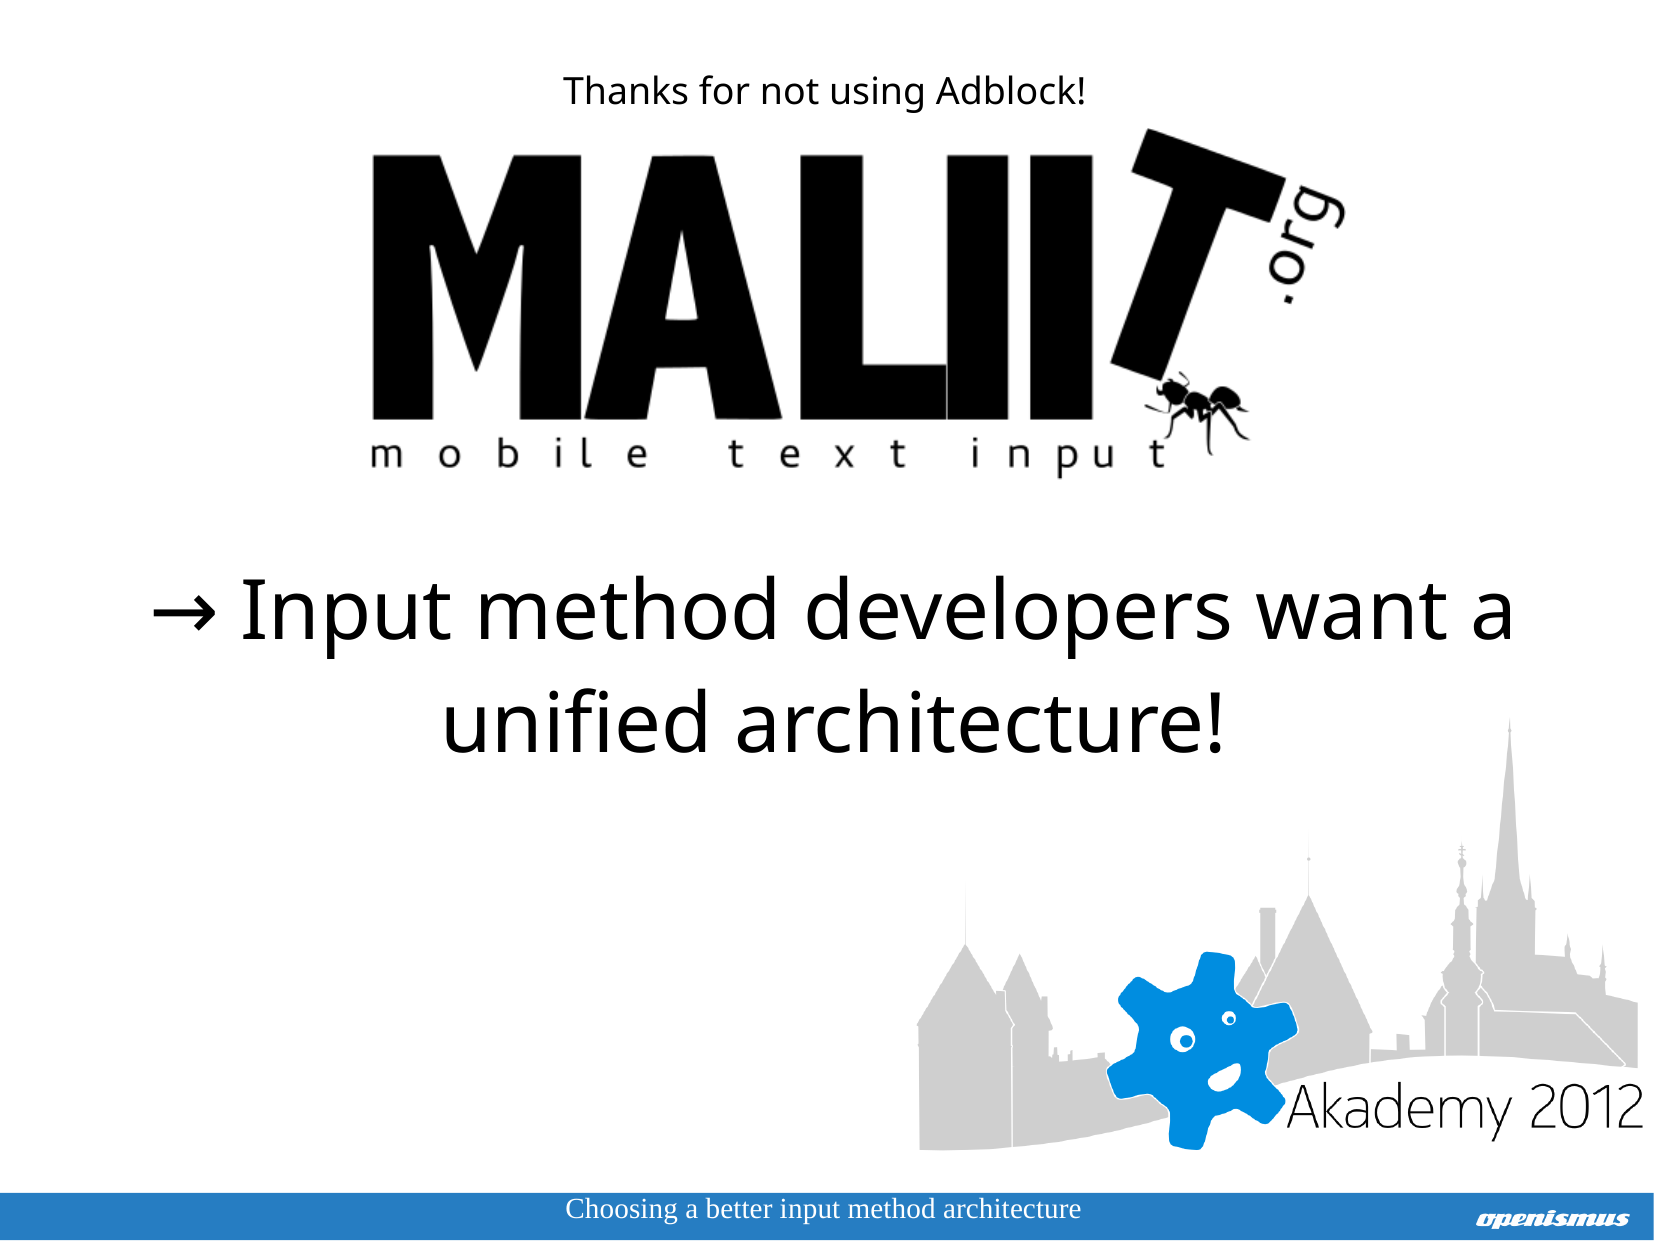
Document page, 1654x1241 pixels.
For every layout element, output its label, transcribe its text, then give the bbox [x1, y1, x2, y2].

picture [371, 128, 1346, 480]
picture [1476, 1210, 1630, 1229]
text_box → Input method developers want a unified architecture! [80, 542, 1587, 745]
text_box Thanks for not using Adblock! [116, 56, 1533, 114]
picture [900, 660, 1647, 1187]
